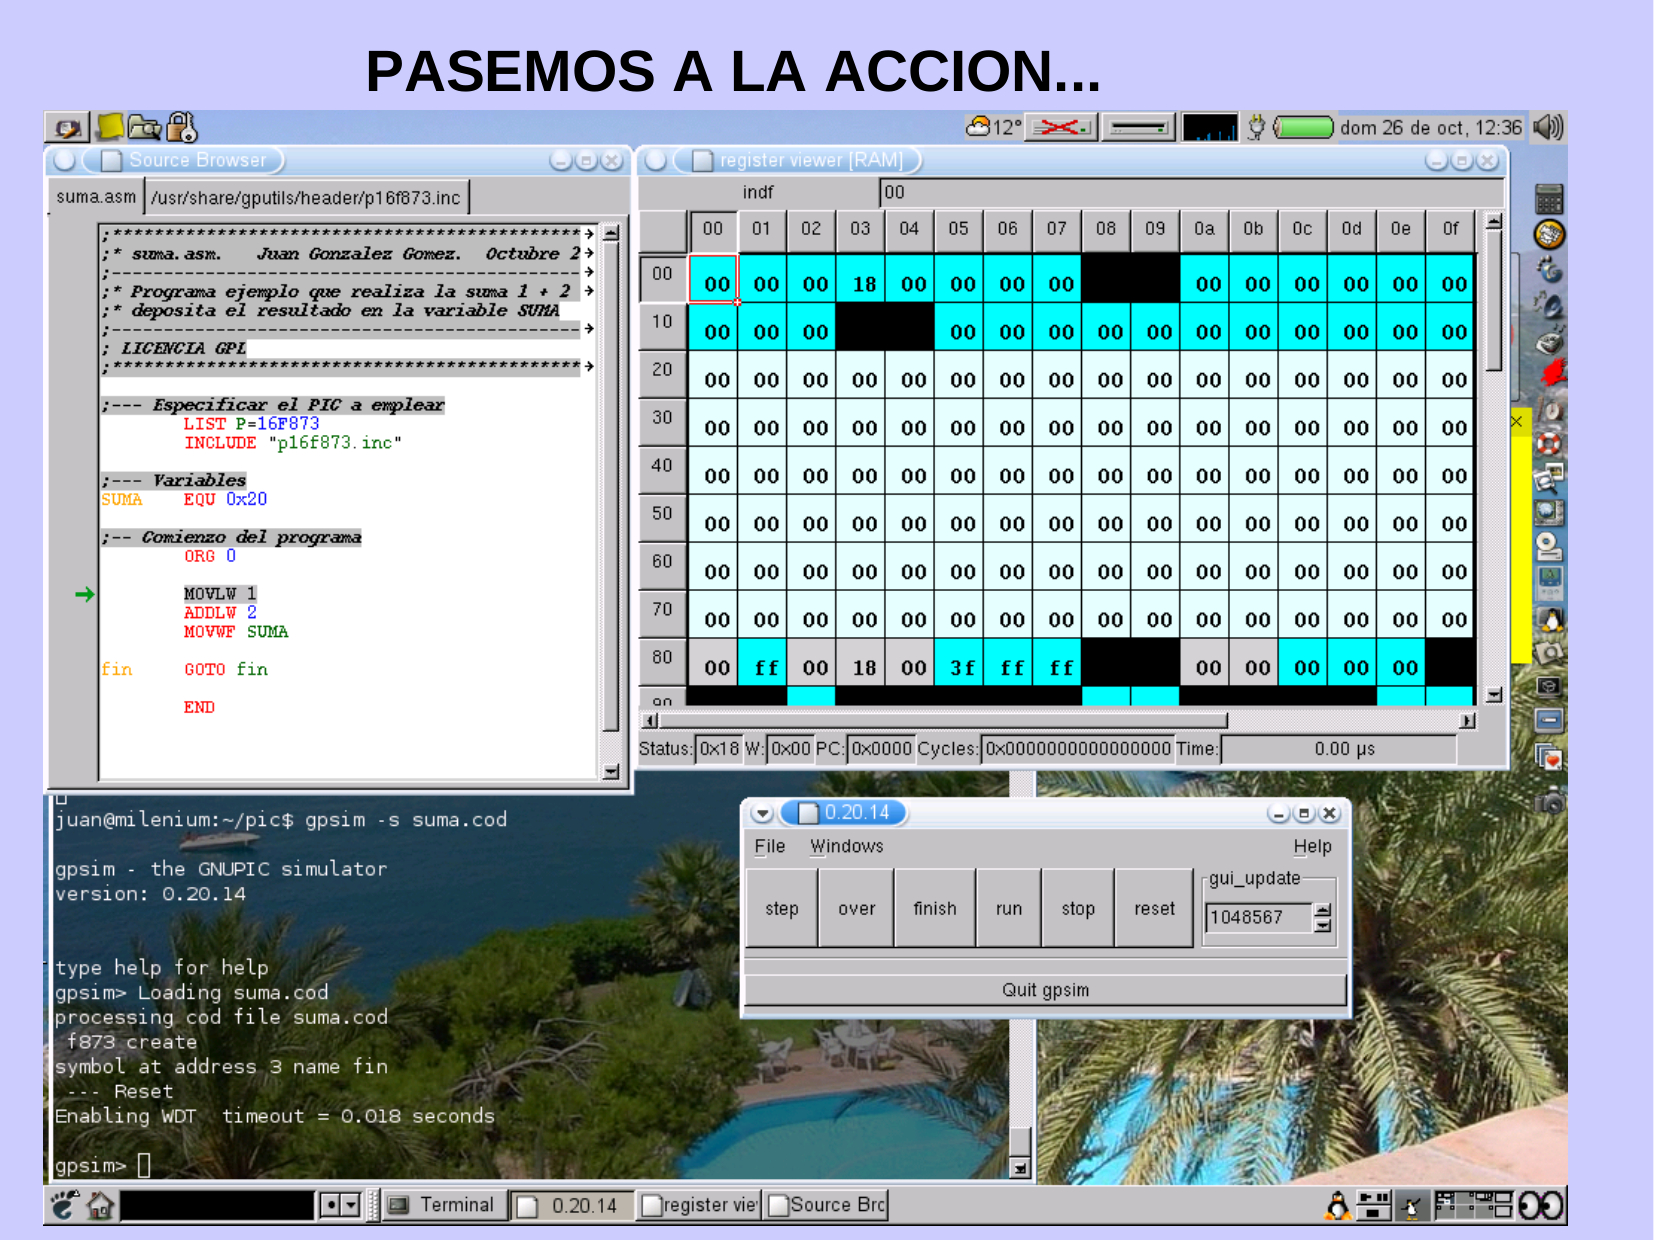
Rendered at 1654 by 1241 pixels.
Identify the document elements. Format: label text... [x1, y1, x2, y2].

picture [43, 110, 1568, 1226]
text_box PASEMOS A LA ACCION... [365, 38, 1103, 114]
